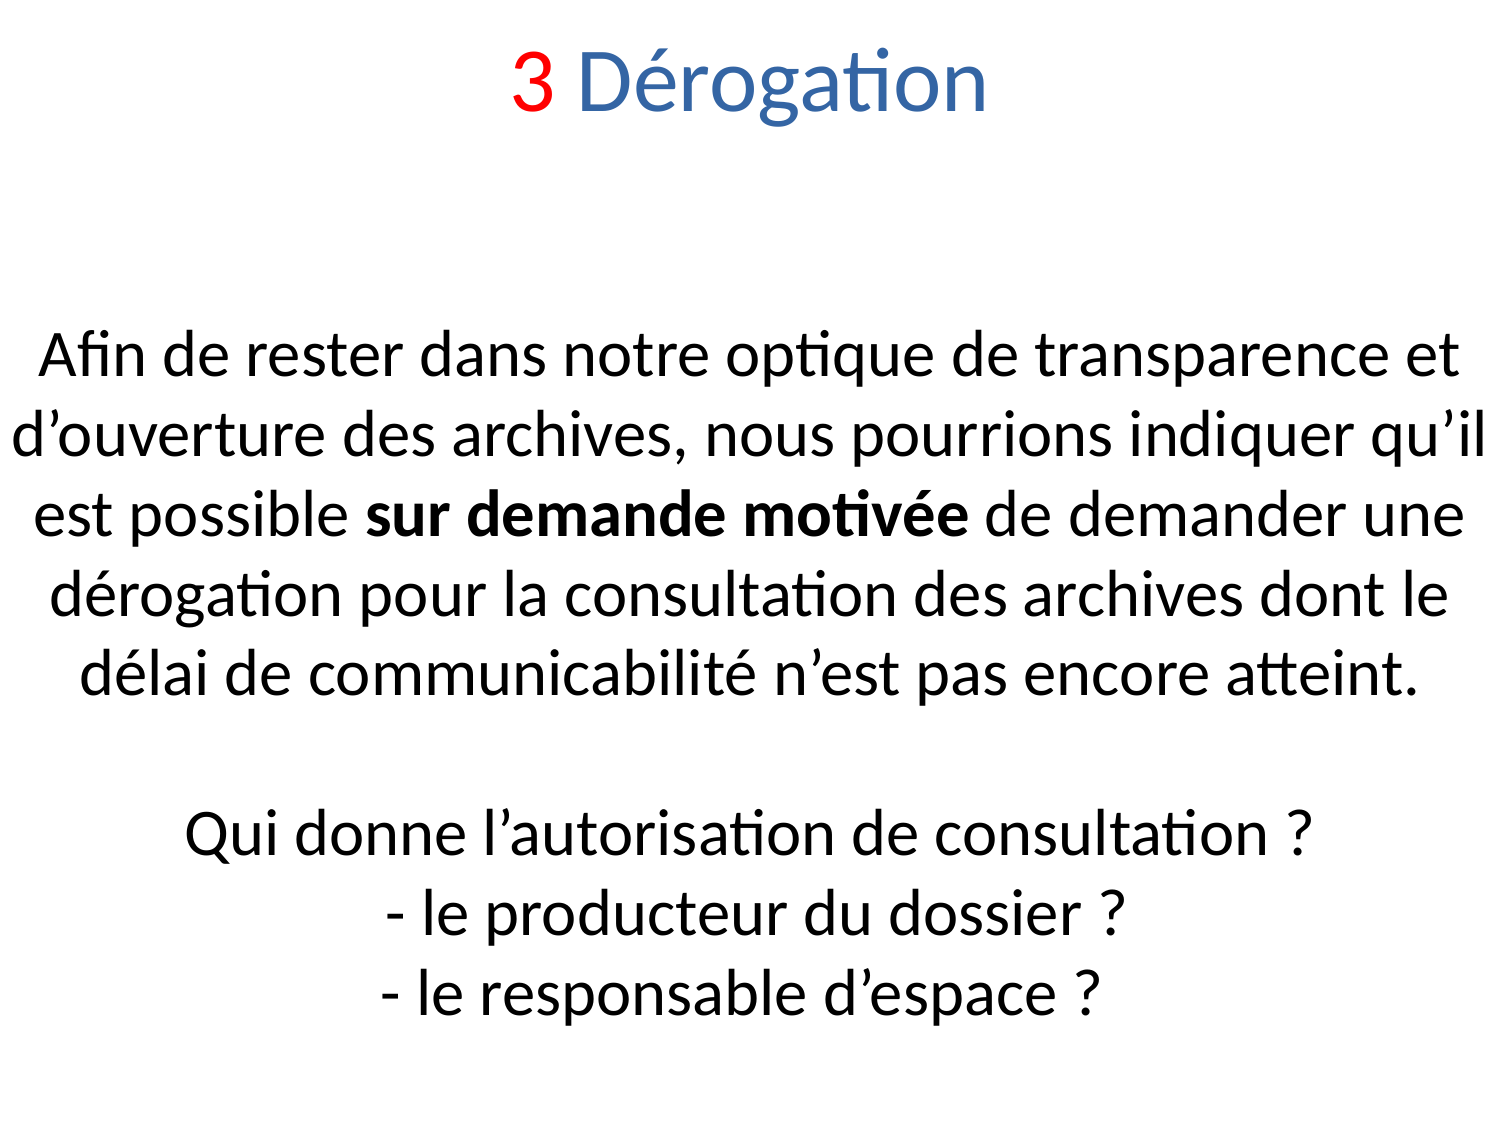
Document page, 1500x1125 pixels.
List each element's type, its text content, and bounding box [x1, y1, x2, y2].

subtitle 3 Dérogation Afin de rester dans notre optique de transparence et d’ouverture des archives, nous pourrions indiquer qu’il est possible sur demande motivée de demander une dérogation pour la consultation des archives dont le délai de communicabilité n’est pas encore atteint. Qui donne l’autorisation de consultation ? - le producteur du dossier ? - le responsable d’espace ? [0, 0, 1500, 1125]
